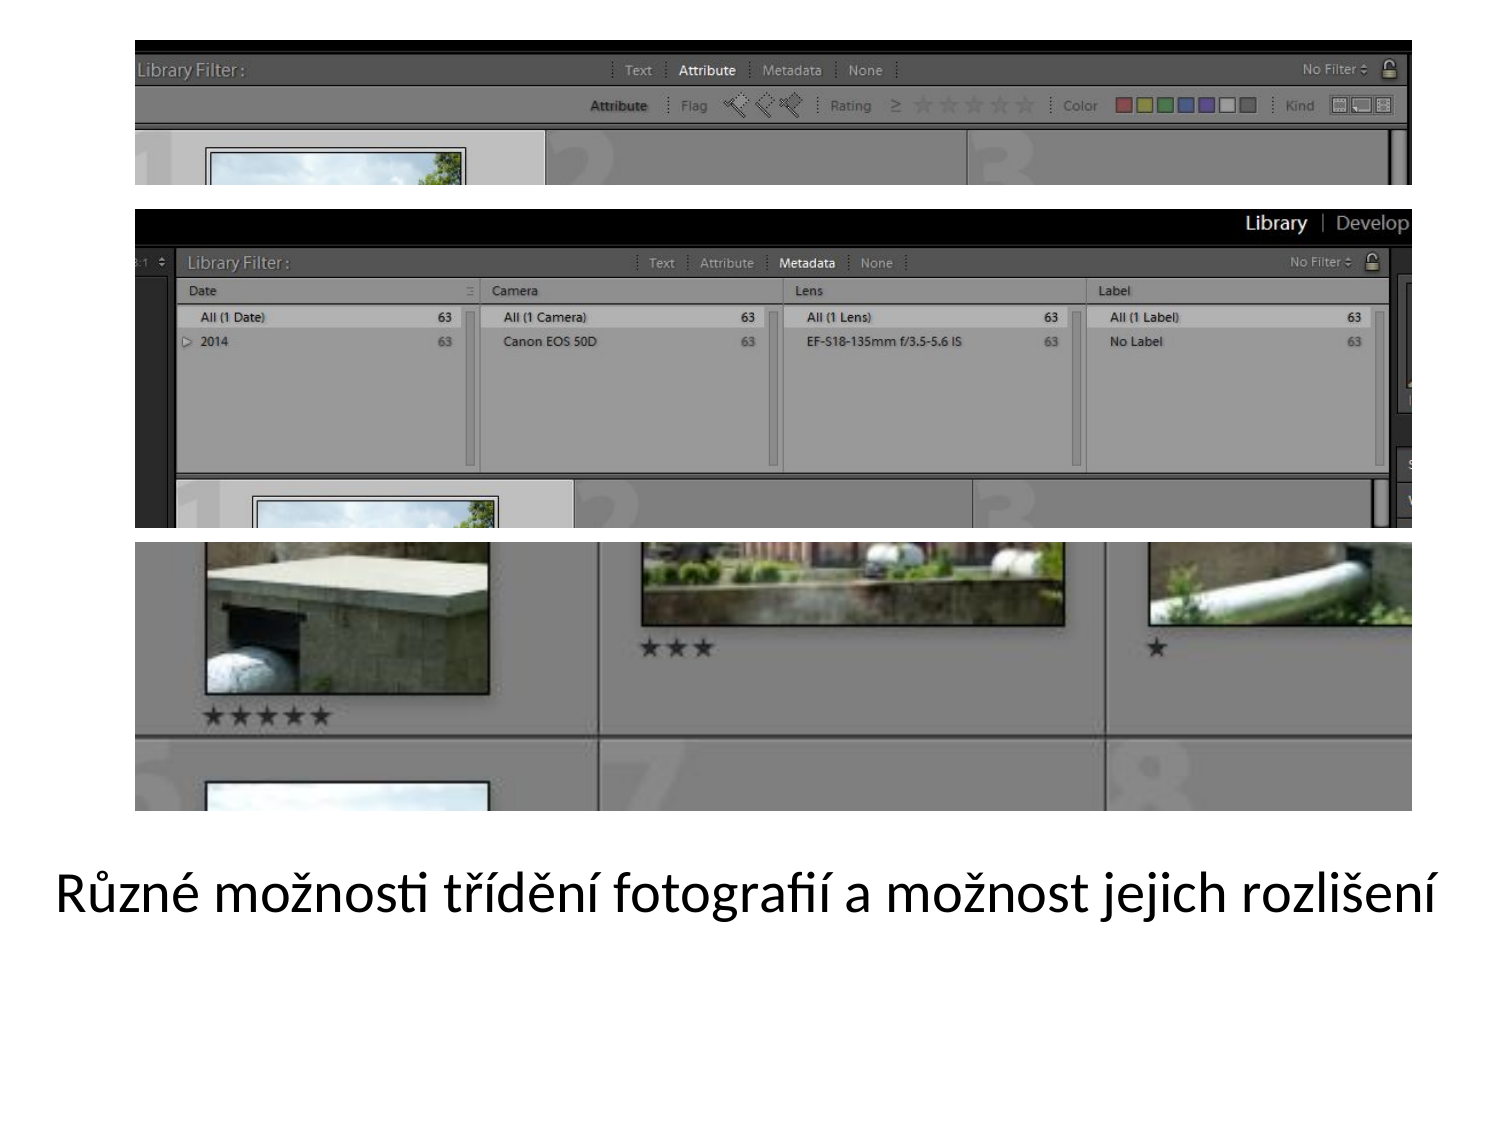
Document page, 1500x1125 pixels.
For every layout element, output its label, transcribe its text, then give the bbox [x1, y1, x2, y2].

picture [135, 209, 1412, 528]
picture [135, 40, 1412, 185]
picture [135, 542, 1412, 811]
text_box Různé možnosti třídění fotografií a možnost jejich rozlišení [41, 846, 1471, 932]
